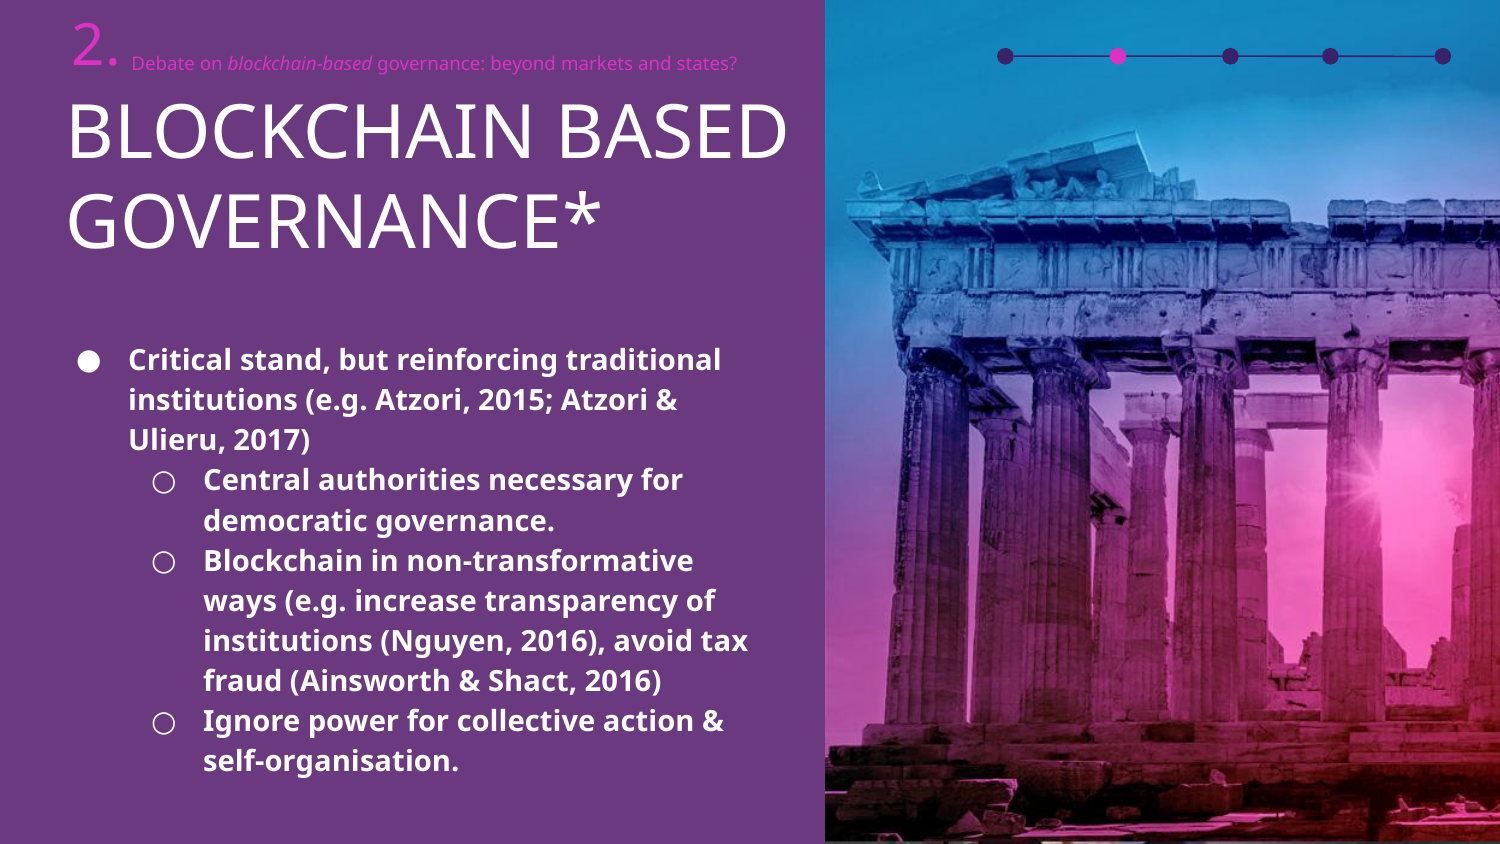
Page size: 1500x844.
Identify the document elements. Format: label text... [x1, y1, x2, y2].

title 2. [56, 0, 165, 98]
picture [825, 0, 1500, 844]
text_box [1222, 47, 1239, 65]
text_box [997, 47, 1014, 65]
list Debate on blockchain-based governance: beyond markets and states? [116, 33, 976, 82]
list Critical stand, but reinforcing traditional institutions (e.g. Atzori, 2015; Atzori & Ulieru, 2017) Central authorities necessary for democratic governance. Blockchain in non-transformative ways (e.g. increase transparency of institutions (Nguyen, 2016), avoid tax fraud (Ainsworth & Shact, 2016) Ignore power for collective action & self-organisation. [38, 321, 772, 705]
title BLOCKCHAIN BASED GOVERNANCE* [50, 68, 948, 186]
text_box [1109, 47, 1127, 65]
text_box [1322, 47, 1339, 65]
text_box [1434, 47, 1452, 65]
